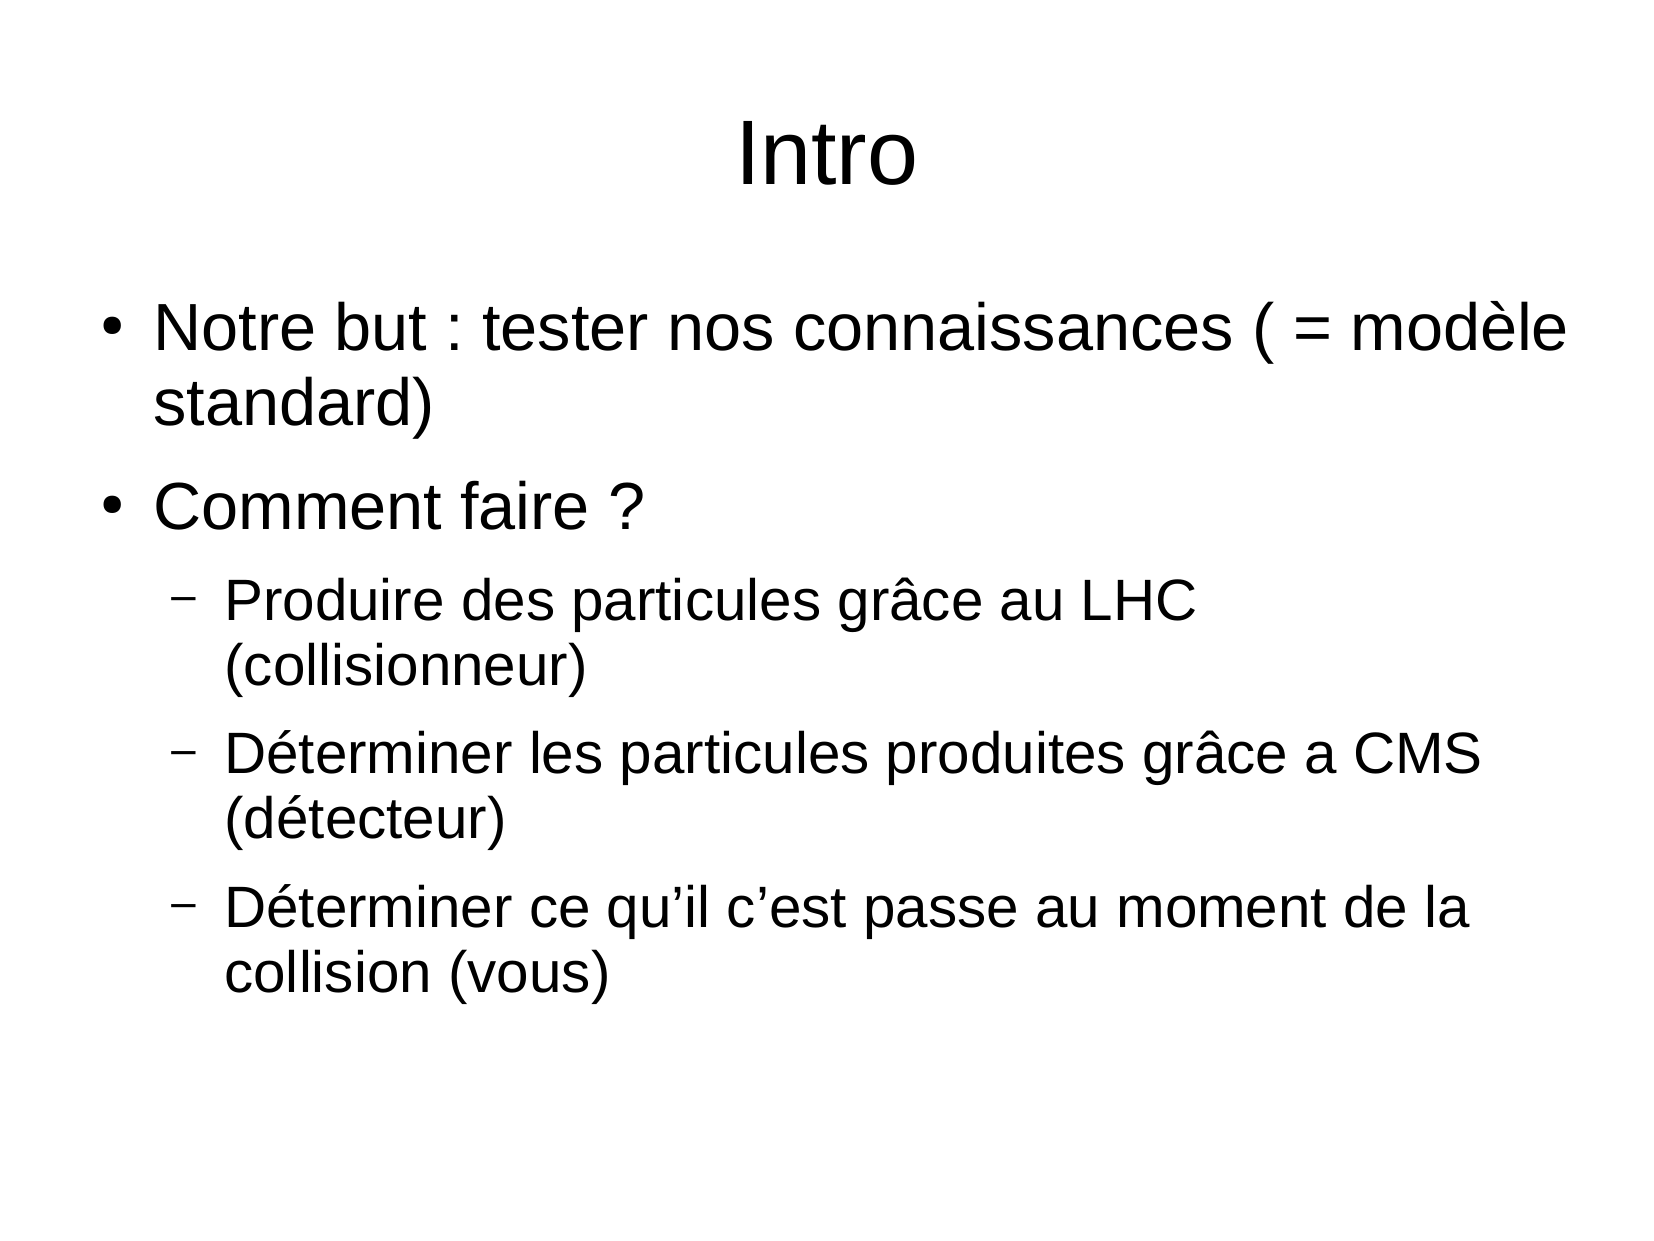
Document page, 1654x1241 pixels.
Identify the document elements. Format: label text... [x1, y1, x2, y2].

list Notre but : tester nos connaissances ( = modèle standard) Comment faire ? Produire des particules grâce au LHC (collisionneur) Déterminer les particules produites grâce a CMS (détecteur) Déterminer ce qu’il c’est passe au moment de la collision (vous) [82, 290, 1571, 1010]
title Intro [82, 49, 1571, 257]
